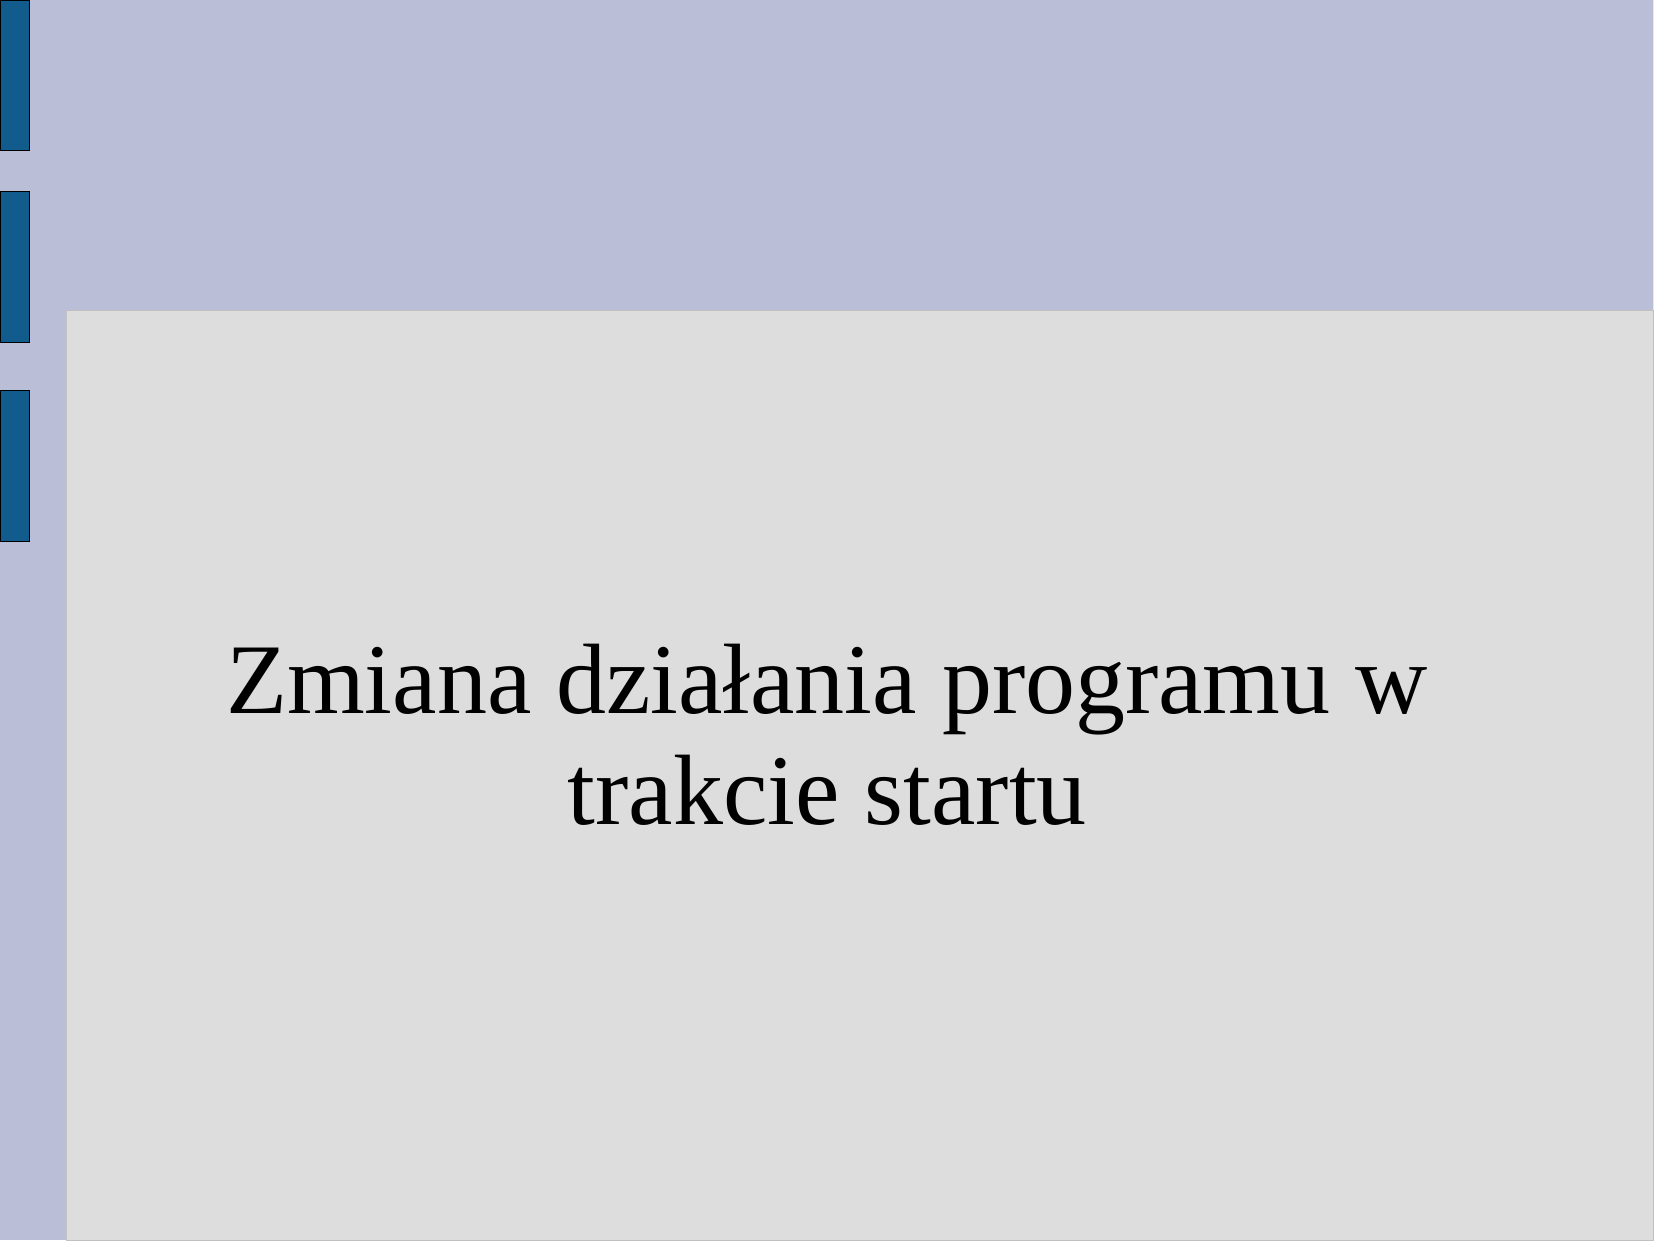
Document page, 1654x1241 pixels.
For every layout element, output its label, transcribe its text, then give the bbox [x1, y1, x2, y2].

subtitle Zmiana działania programu w trakcie startu [121, 344, 1534, 1127]
